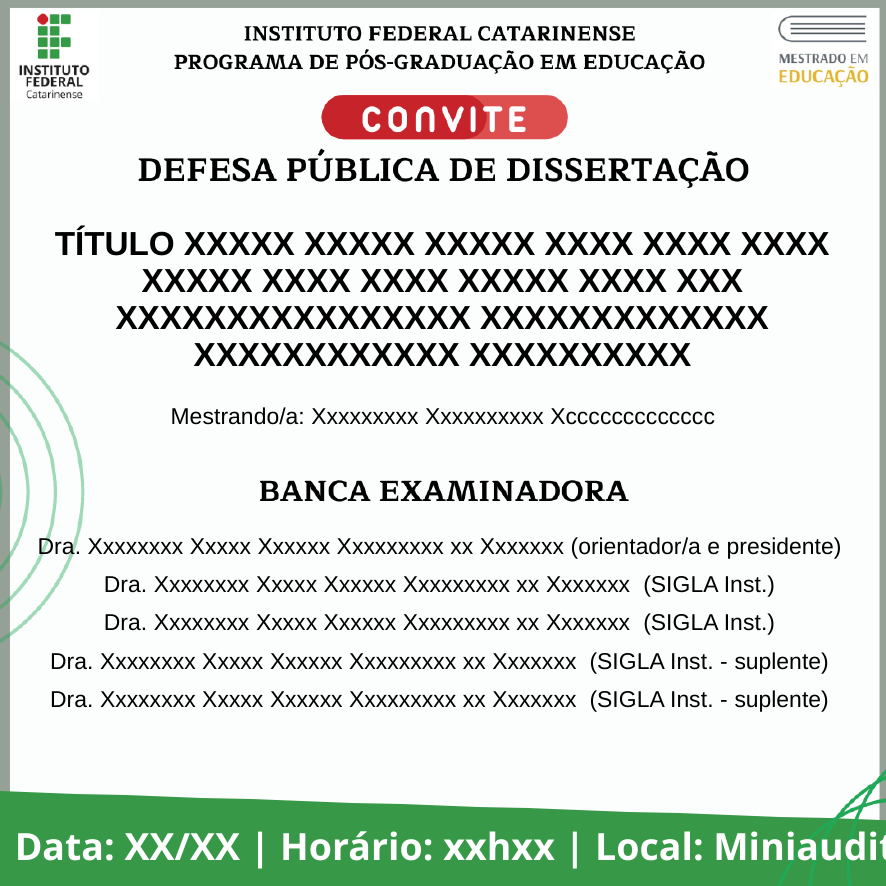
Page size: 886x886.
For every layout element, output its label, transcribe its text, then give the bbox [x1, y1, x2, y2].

text_box TÍTULO XXXXX XXXXX XXXXX XXXX XXXX XXXX XXXXX XXXX XXXX XXXXX XXXX XXX XXXXXXXXXXXXXXXX XXXXXXXXXXXXX XXXXXXXXXXXX XXXXXXXXXX [29, 218, 857, 443]
text_box Dra. Xxxxxxxx Xxxxx Xxxxxx Xxxxxxxxx xx Xxxxxxx (orientador/a e presidente) Dra. Xxxxxxxx Xxxxx Xxxxxx Xxxxxxxxx xx Xxxxxxx (SIGLA Inst.) Dra. Xxxxxxxx Xxxxx Xxxxxx Xxxxxxxxx xx Xxxxxxx (SIGLA Inst.) Dra. Xxxxxxxx Xxxxx Xxxxxx Xxxxxxxxx xx Xxxxxxx (SIGLA Inst. - suplente) Dra. Xxxxxxxx Xxxxx Xxxxxx Xxxxxxxxx xx Xxxxxxx (SIGLA Inst. - suplente) [11, 513, 869, 739]
text_box Data: XX/XX | Horário: xxhxx | Local: Miniauditório da Biblioteca [0, 813, 886, 886]
text_box Mestrando/a: Xxxxxxxxx Xxxxxxxxxx Xccccccccccccc [88, 383, 798, 437]
picture [0, 0, 886, 813]
